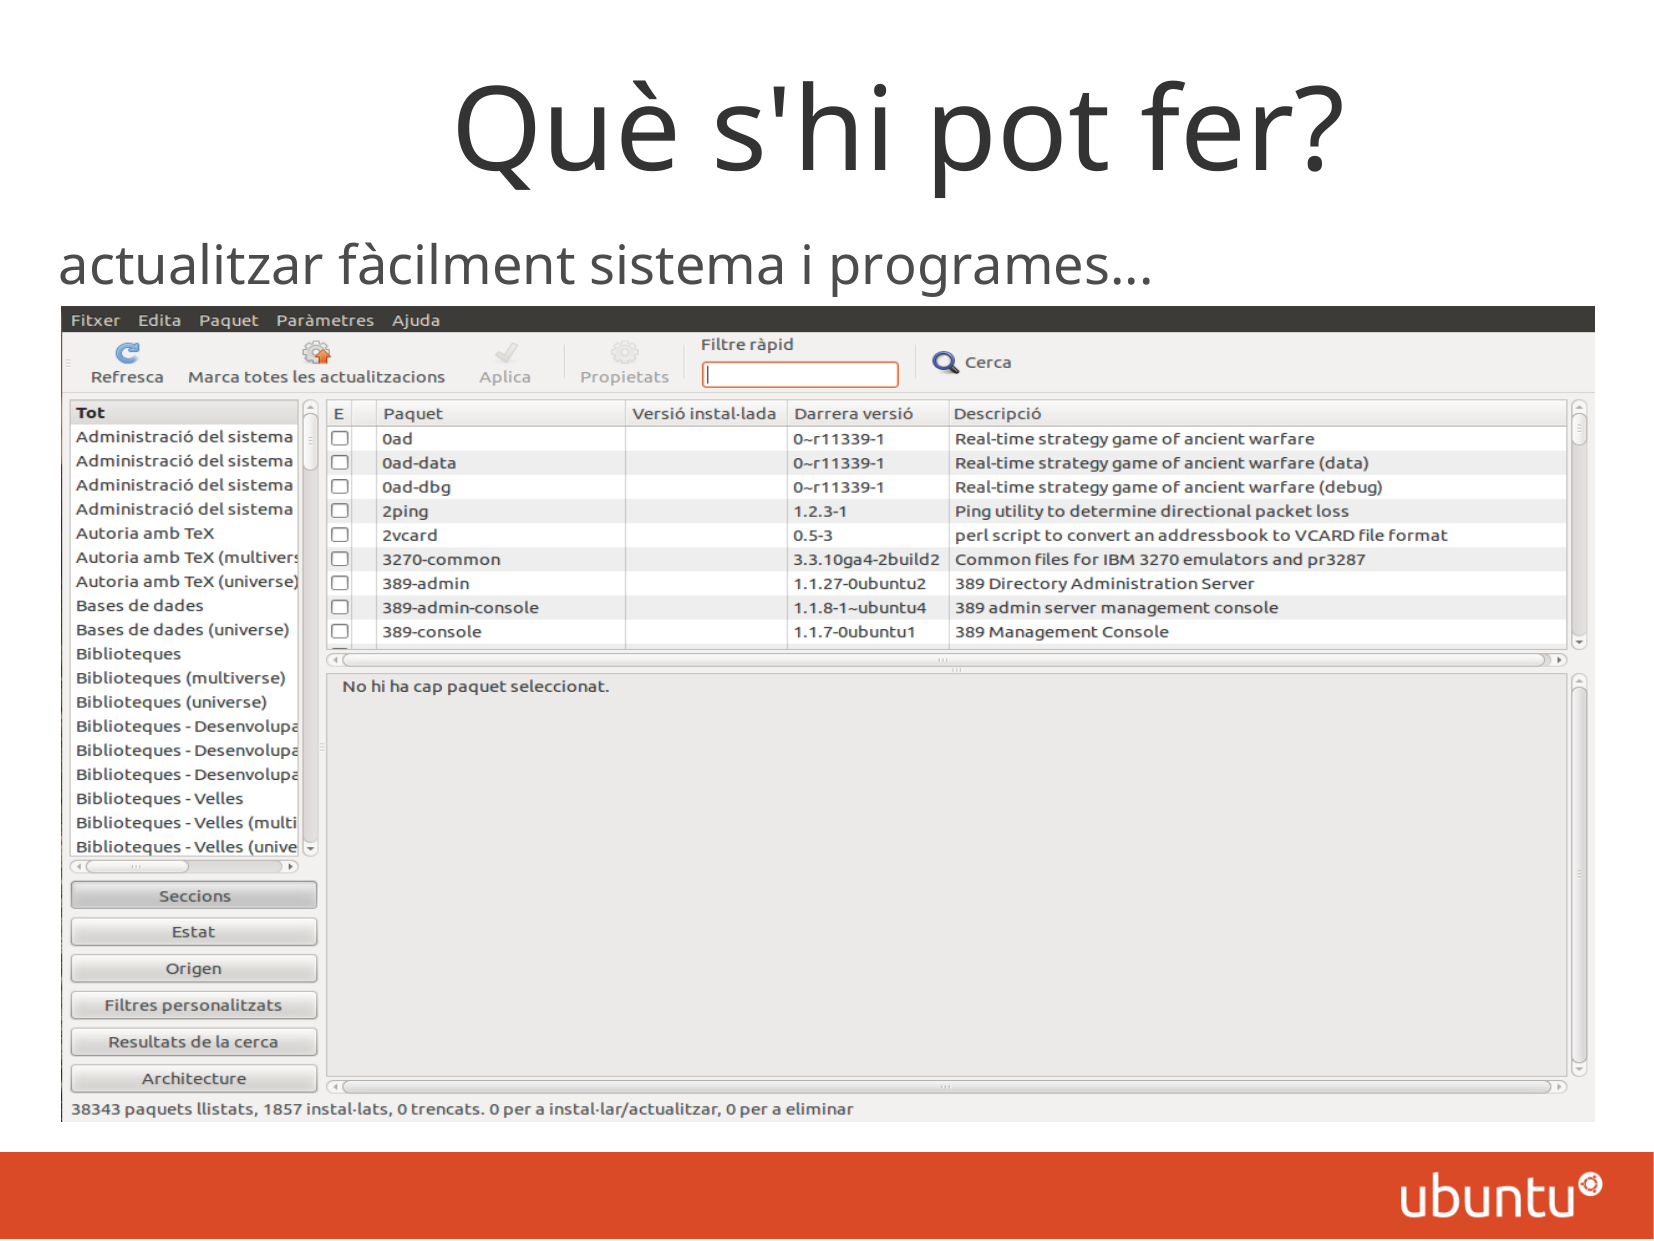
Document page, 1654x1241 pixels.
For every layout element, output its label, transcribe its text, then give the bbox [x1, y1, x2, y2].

picture [61, 306, 1595, 1123]
text_box actualitzar fàcilment sistema i programes... [59, 226, 1625, 1063]
title Què s'hi pot fer? [55, 29, 1595, 237]
picture [0, 1152, 1654, 1239]
